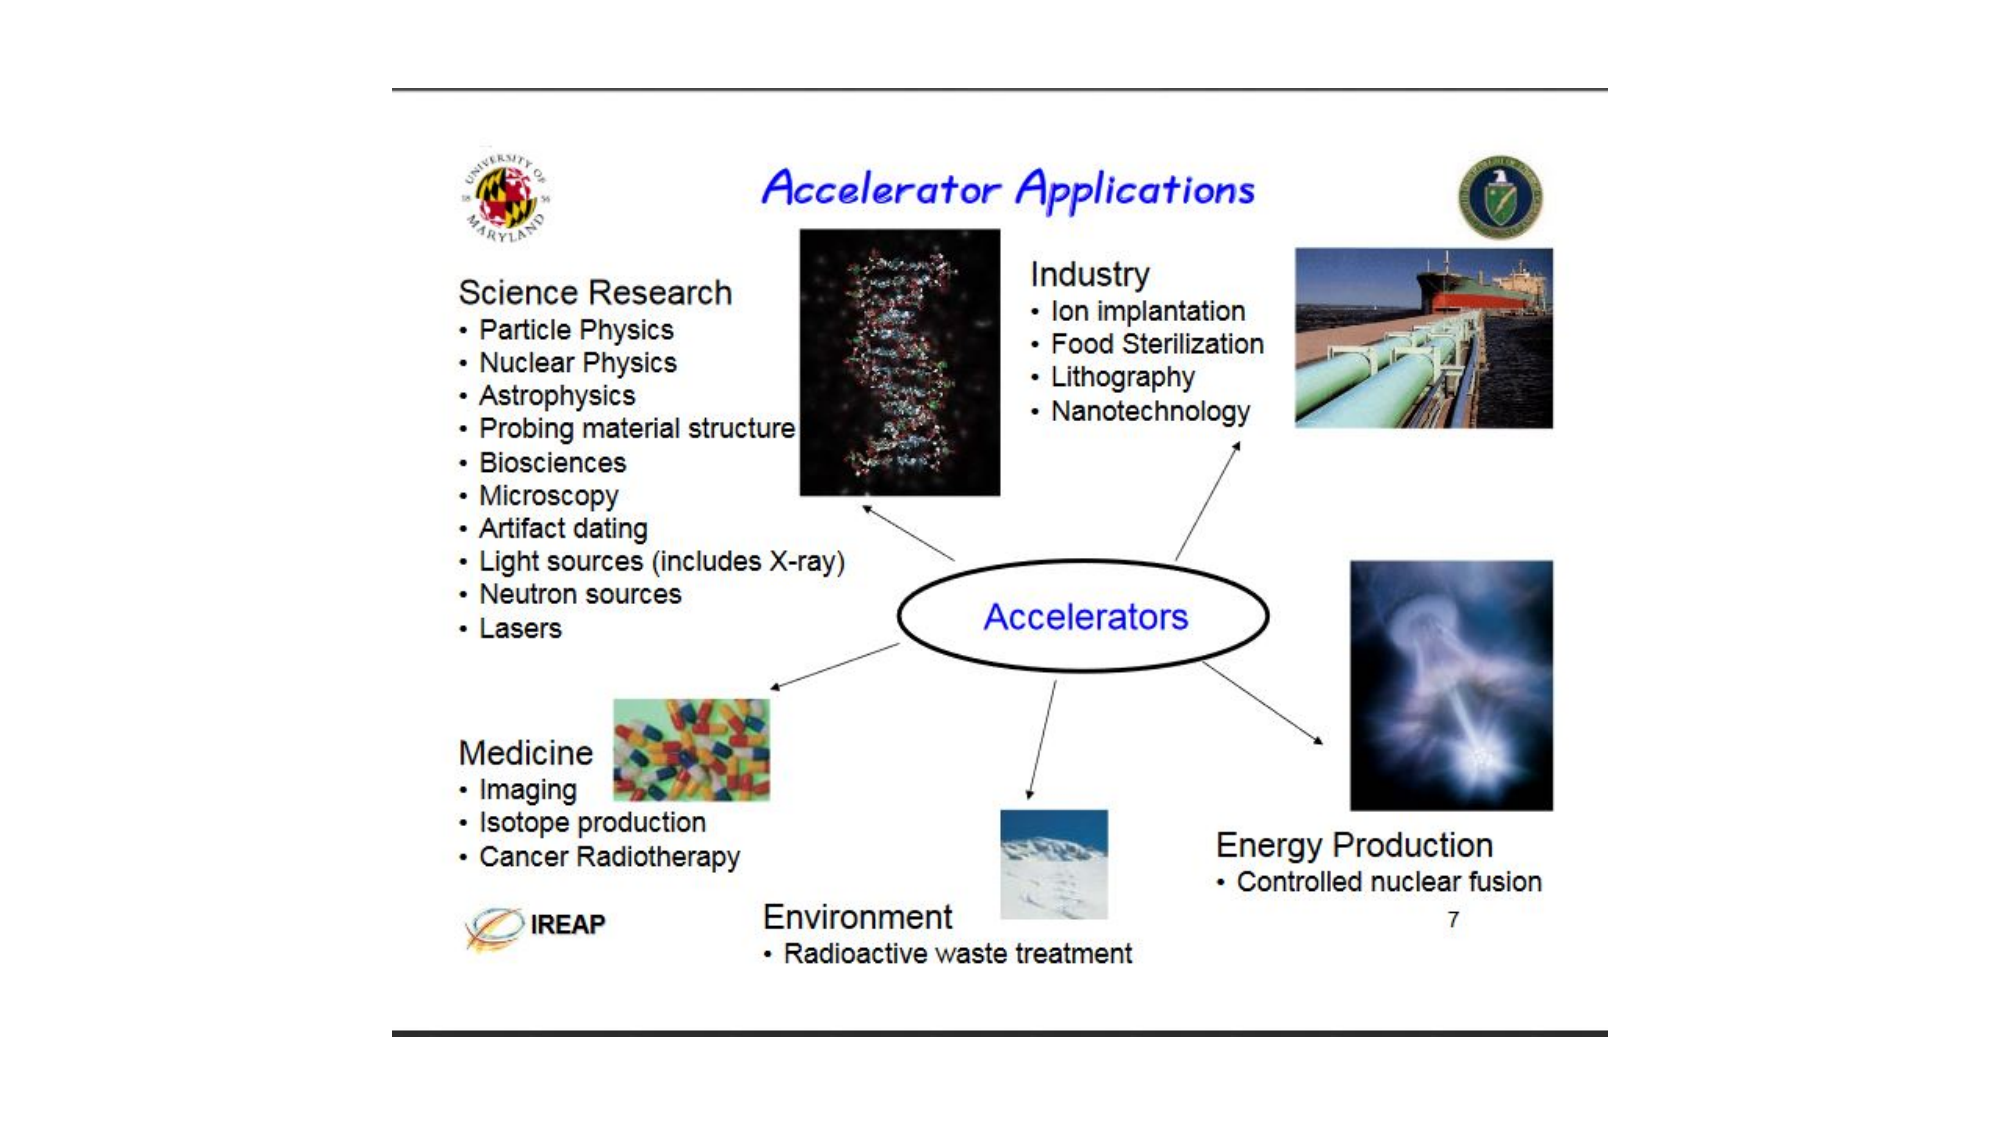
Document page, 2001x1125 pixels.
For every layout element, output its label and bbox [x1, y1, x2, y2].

picture [392, 88, 1608, 1037]
